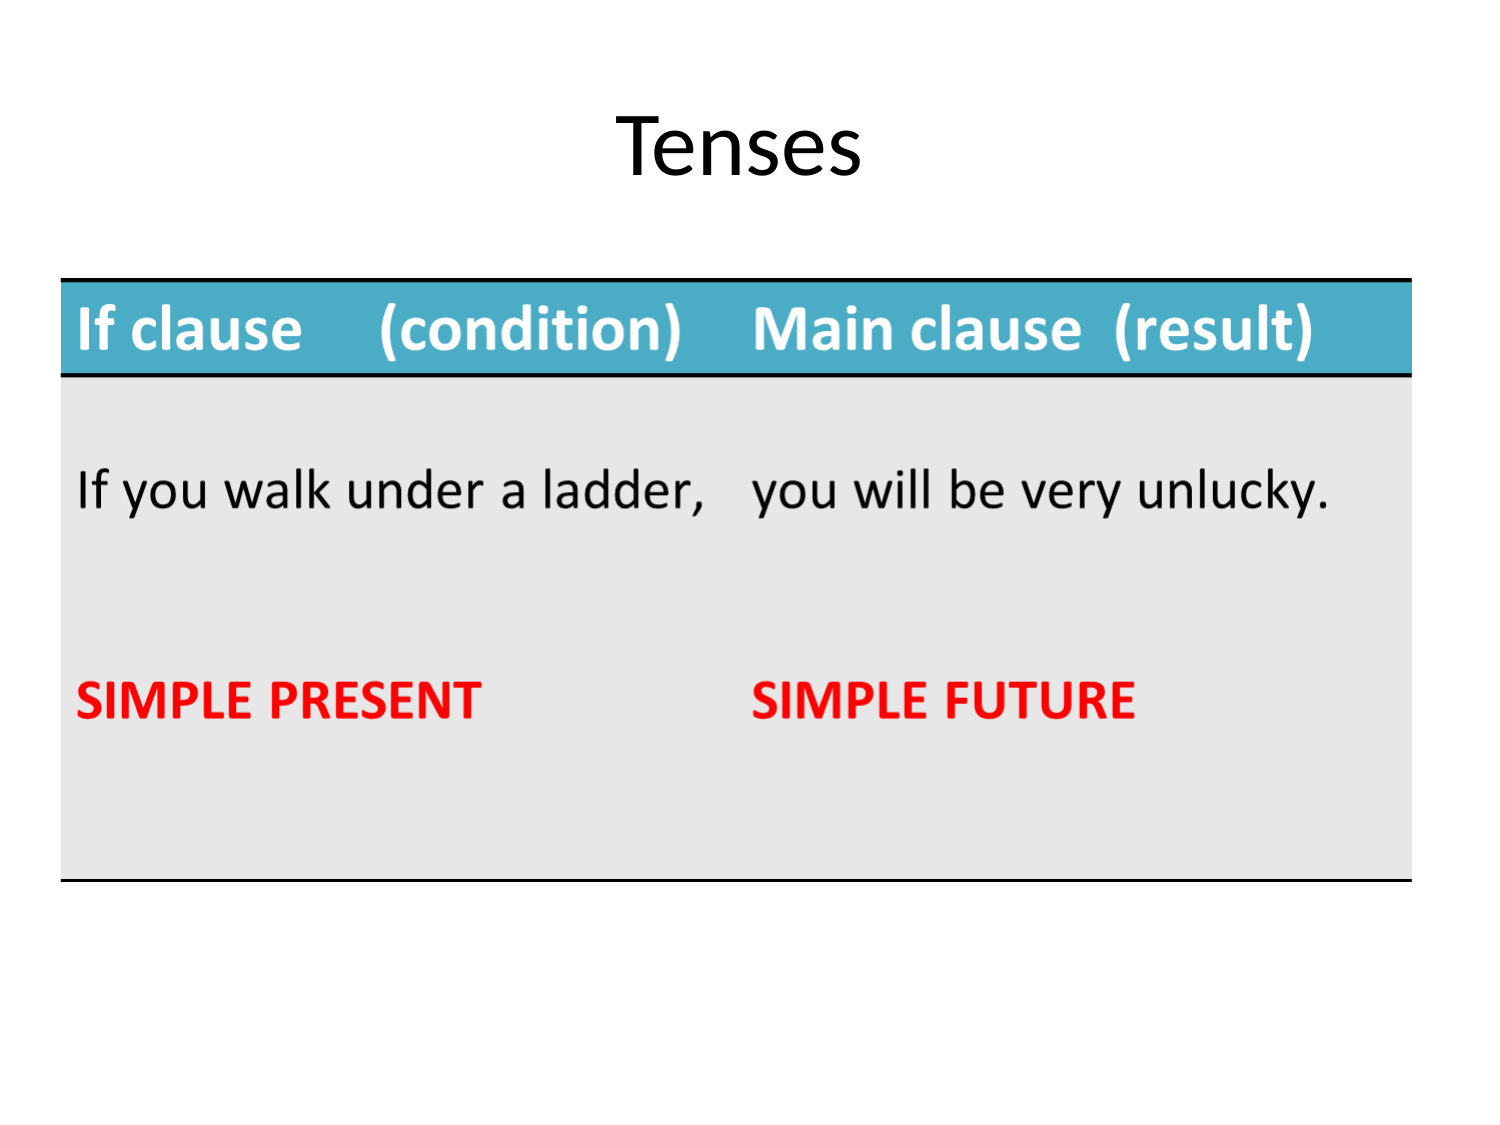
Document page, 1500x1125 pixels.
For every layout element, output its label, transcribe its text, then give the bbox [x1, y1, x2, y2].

title Tenses [75, 45, 1426, 233]
picture [60, 267, 1412, 882]
